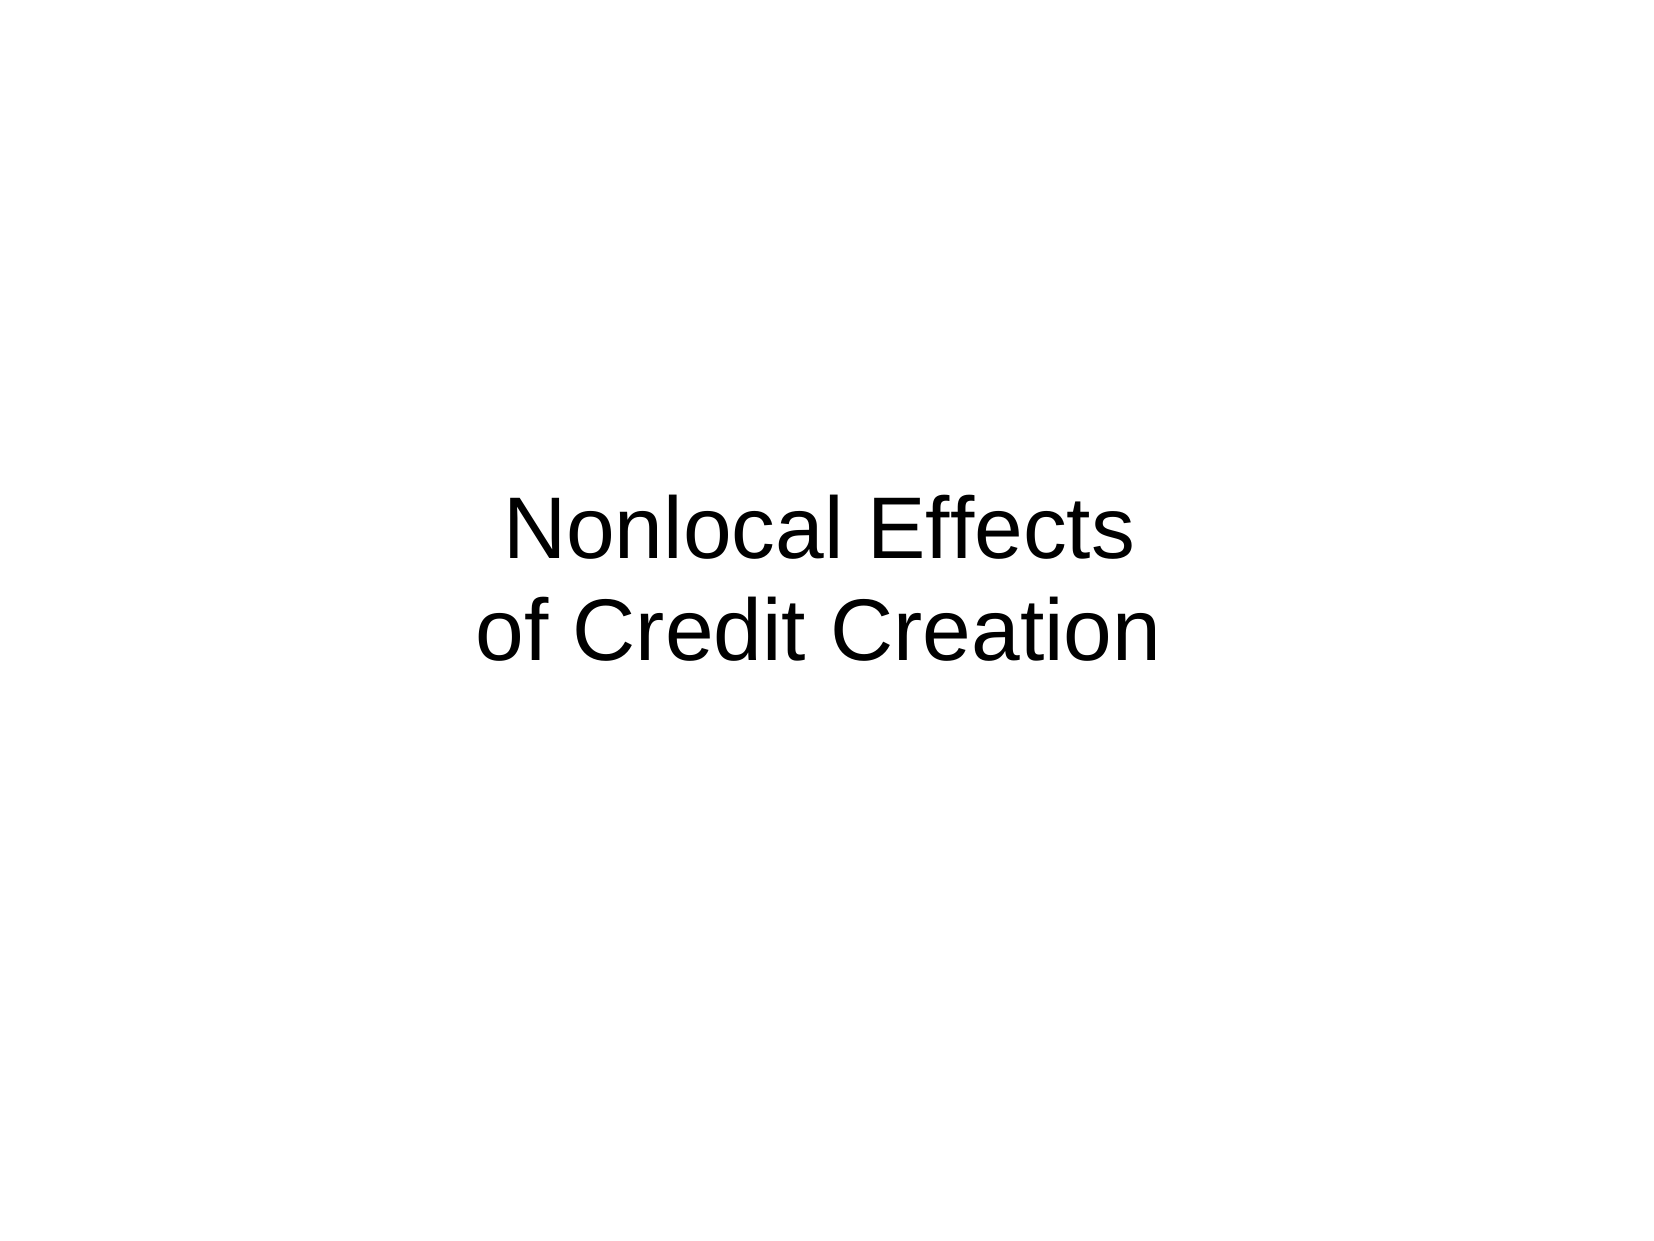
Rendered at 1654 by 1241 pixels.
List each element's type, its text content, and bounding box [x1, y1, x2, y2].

text_box Nonlocal Effects [503, 479, 1151, 580]
text_box of Credit Creation [475, 580, 1179, 683]
